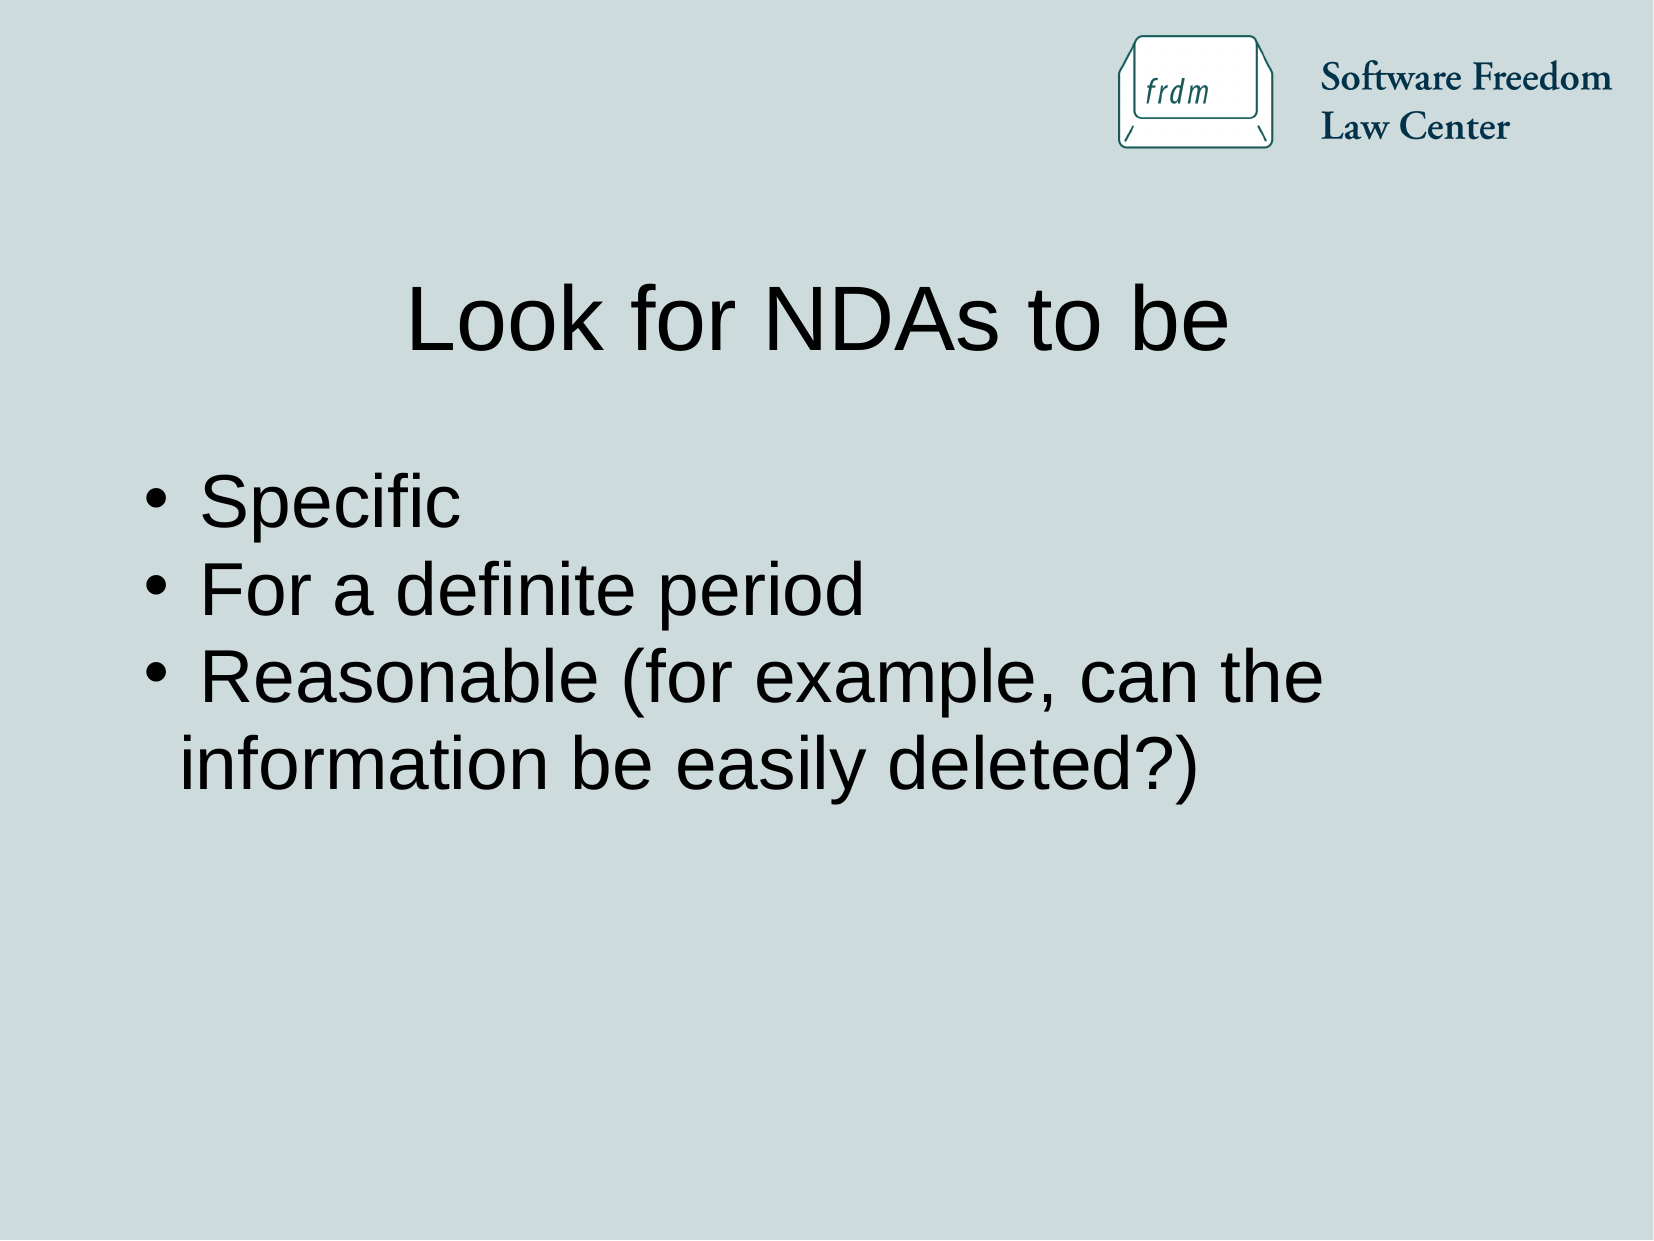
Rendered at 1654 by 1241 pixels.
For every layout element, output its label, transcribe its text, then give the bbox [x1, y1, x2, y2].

title Look for NDAs to be [75, 220, 1563, 413]
picture [1118, 35, 1613, 151]
list Specific For a definite period Reasonable (for example, can the information be easily deleted?) [37, 456, 1538, 1013]
